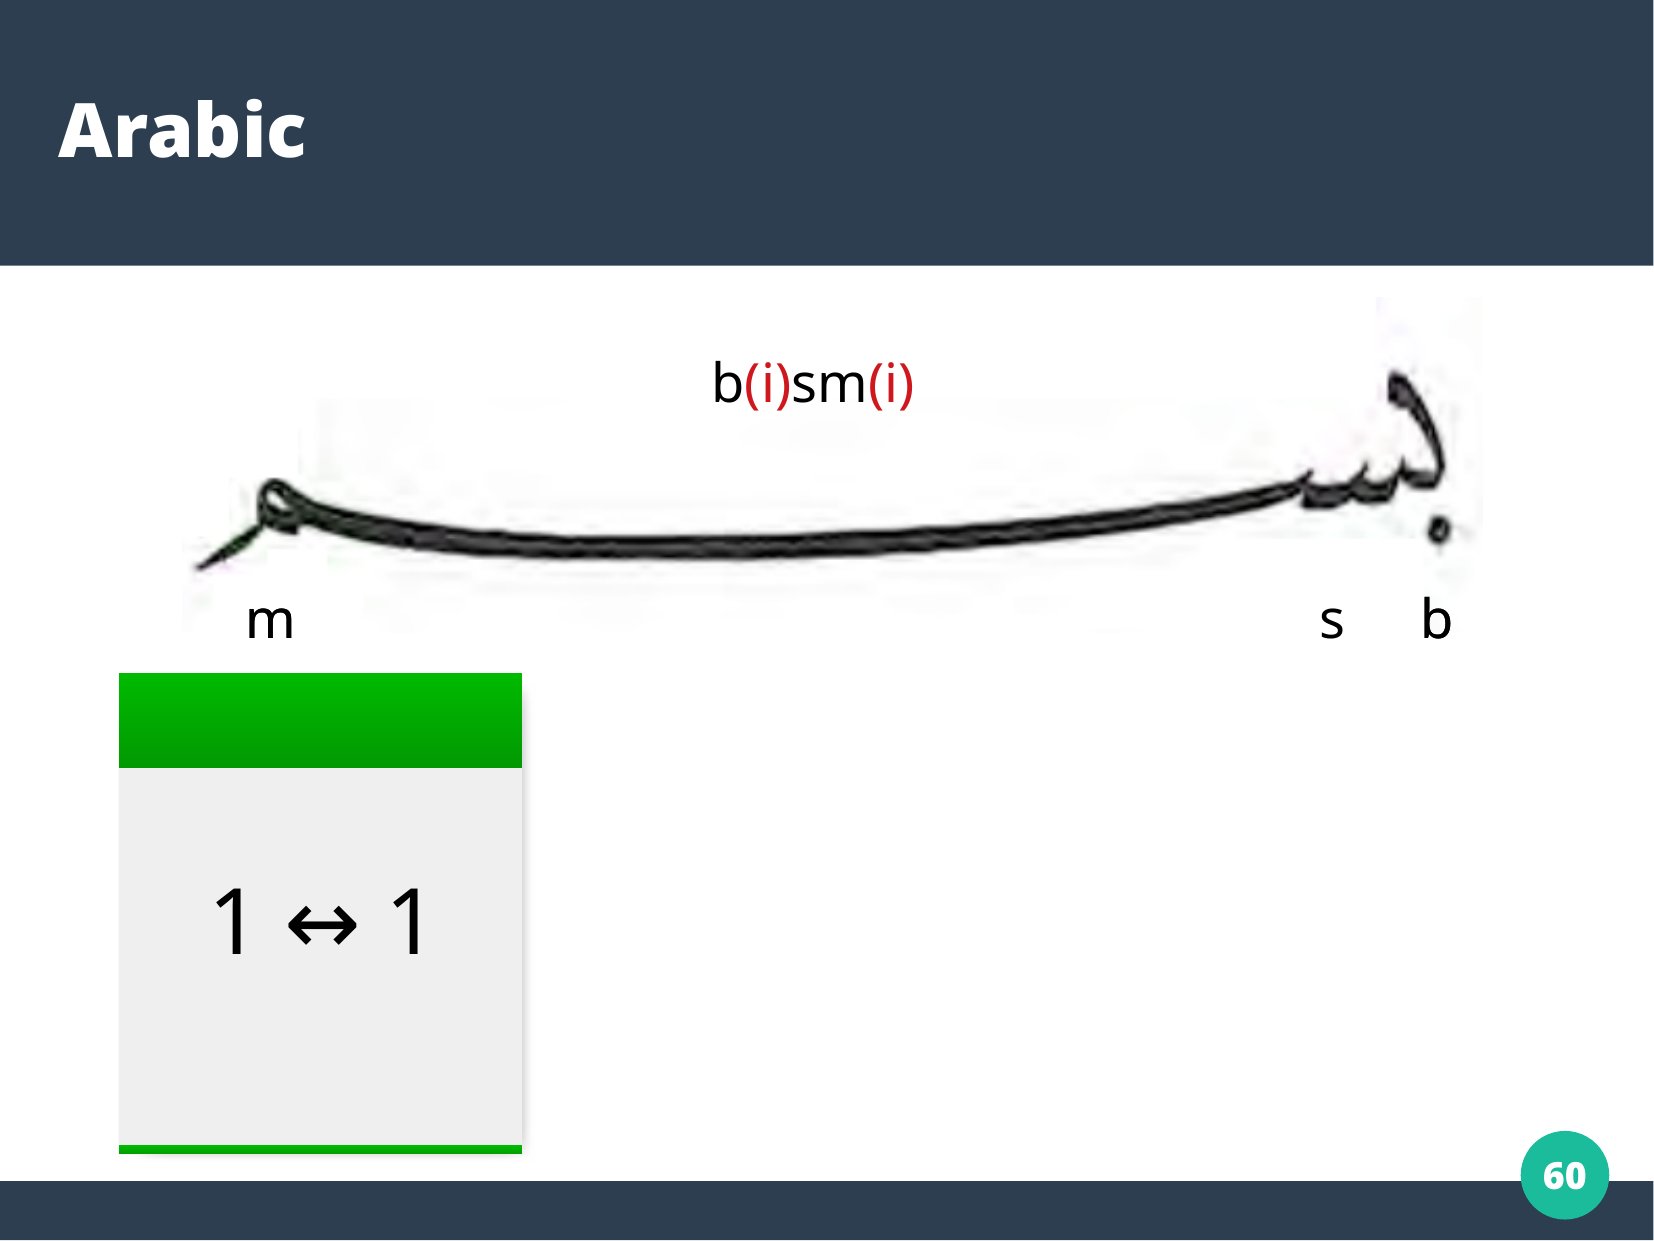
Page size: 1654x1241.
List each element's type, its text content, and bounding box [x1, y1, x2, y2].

title Arabic [59, 49, 1595, 207]
text_box b [1405, 572, 1465, 651]
text_box s [1305, 572, 1365, 651]
picture [182, 297, 1483, 633]
text_box b(i)sm(i) [696, 336, 993, 438]
text_box m [230, 572, 308, 651]
picture [83, 649, 563, 1189]
